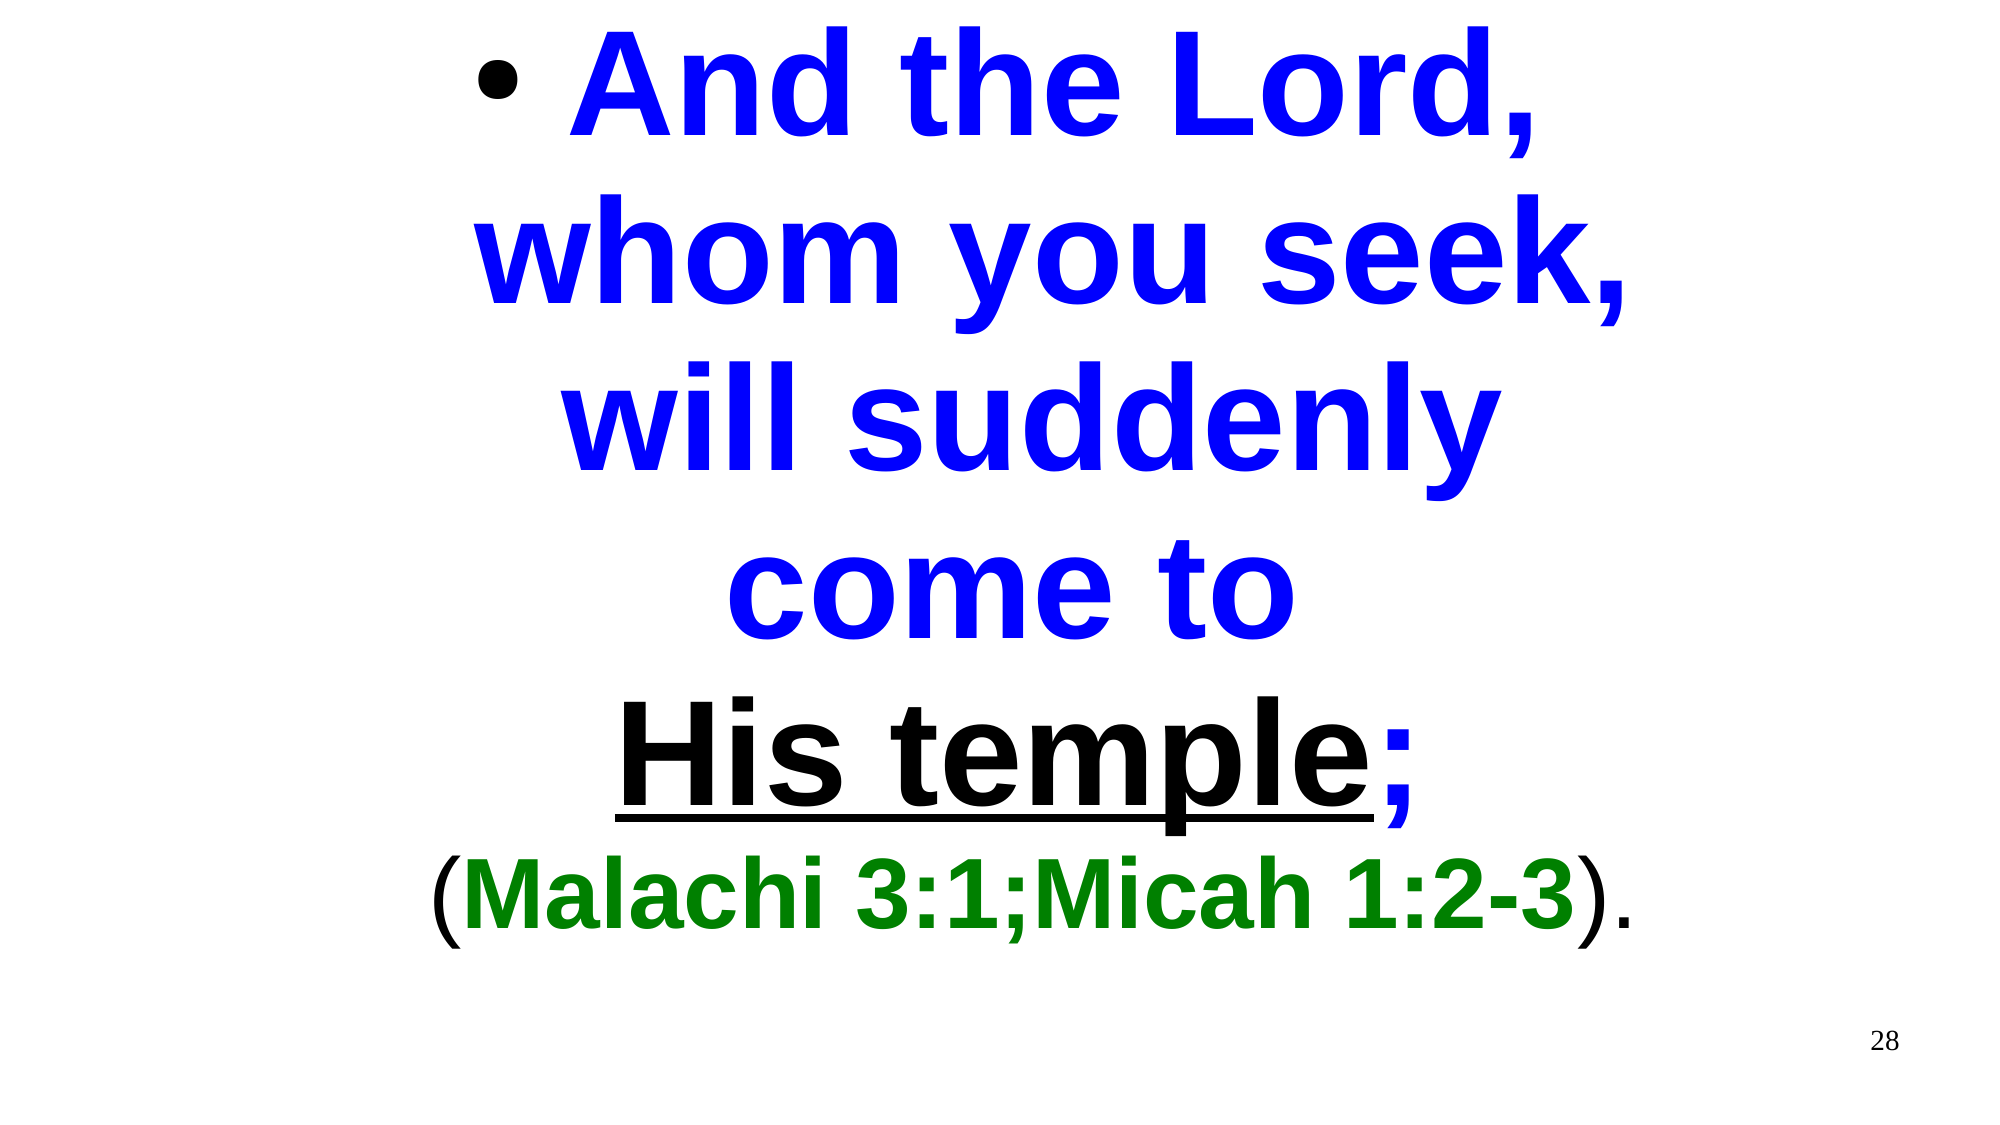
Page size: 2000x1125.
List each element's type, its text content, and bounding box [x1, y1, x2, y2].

list And the Lord, whom you seek, will suddenly come to His temple; (Malachi 3:1;Micah 1:2-3). [0, 0, 1996, 1123]
